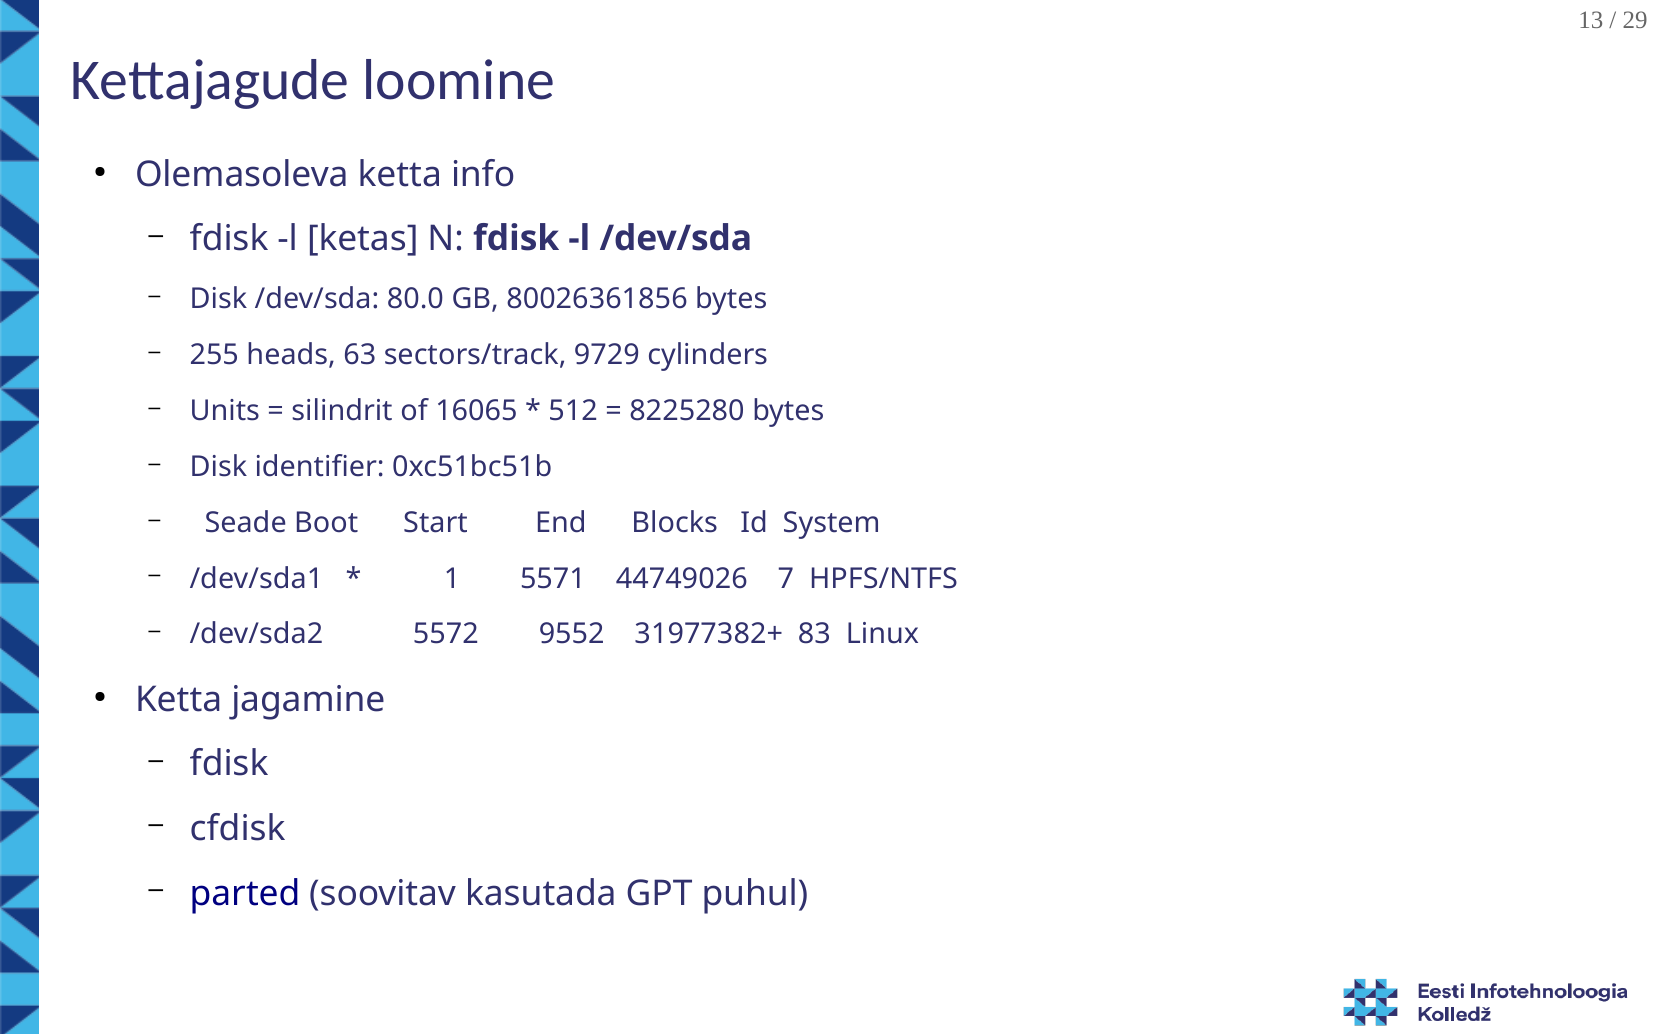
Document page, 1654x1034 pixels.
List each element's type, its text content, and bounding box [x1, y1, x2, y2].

title Kettajagude loomine [70, 41, 1630, 130]
list Olemasoleva ketta info fdisk -l [ketas] N: fdisk -l /dev/sda Disk /dev/sda: 80.0 GB, 80026361856 bytes 255 heads, 63 sectors/track, 9729 cylinders Units = silindrit of 16065 * 512 = 8225280 bytes Disk identifier: 0xc51bc51b Seade Boot Start End Blocks Id System /dev/sda1 * 1 5571 44749026 7 HPFS/NTFS /dev/sda2 5572 9552 31977382+ 83 Linux Ketta jagamine fdisk cfdisk parted (soovitav kasutada GPT puhul) [80, 148, 1536, 916]
